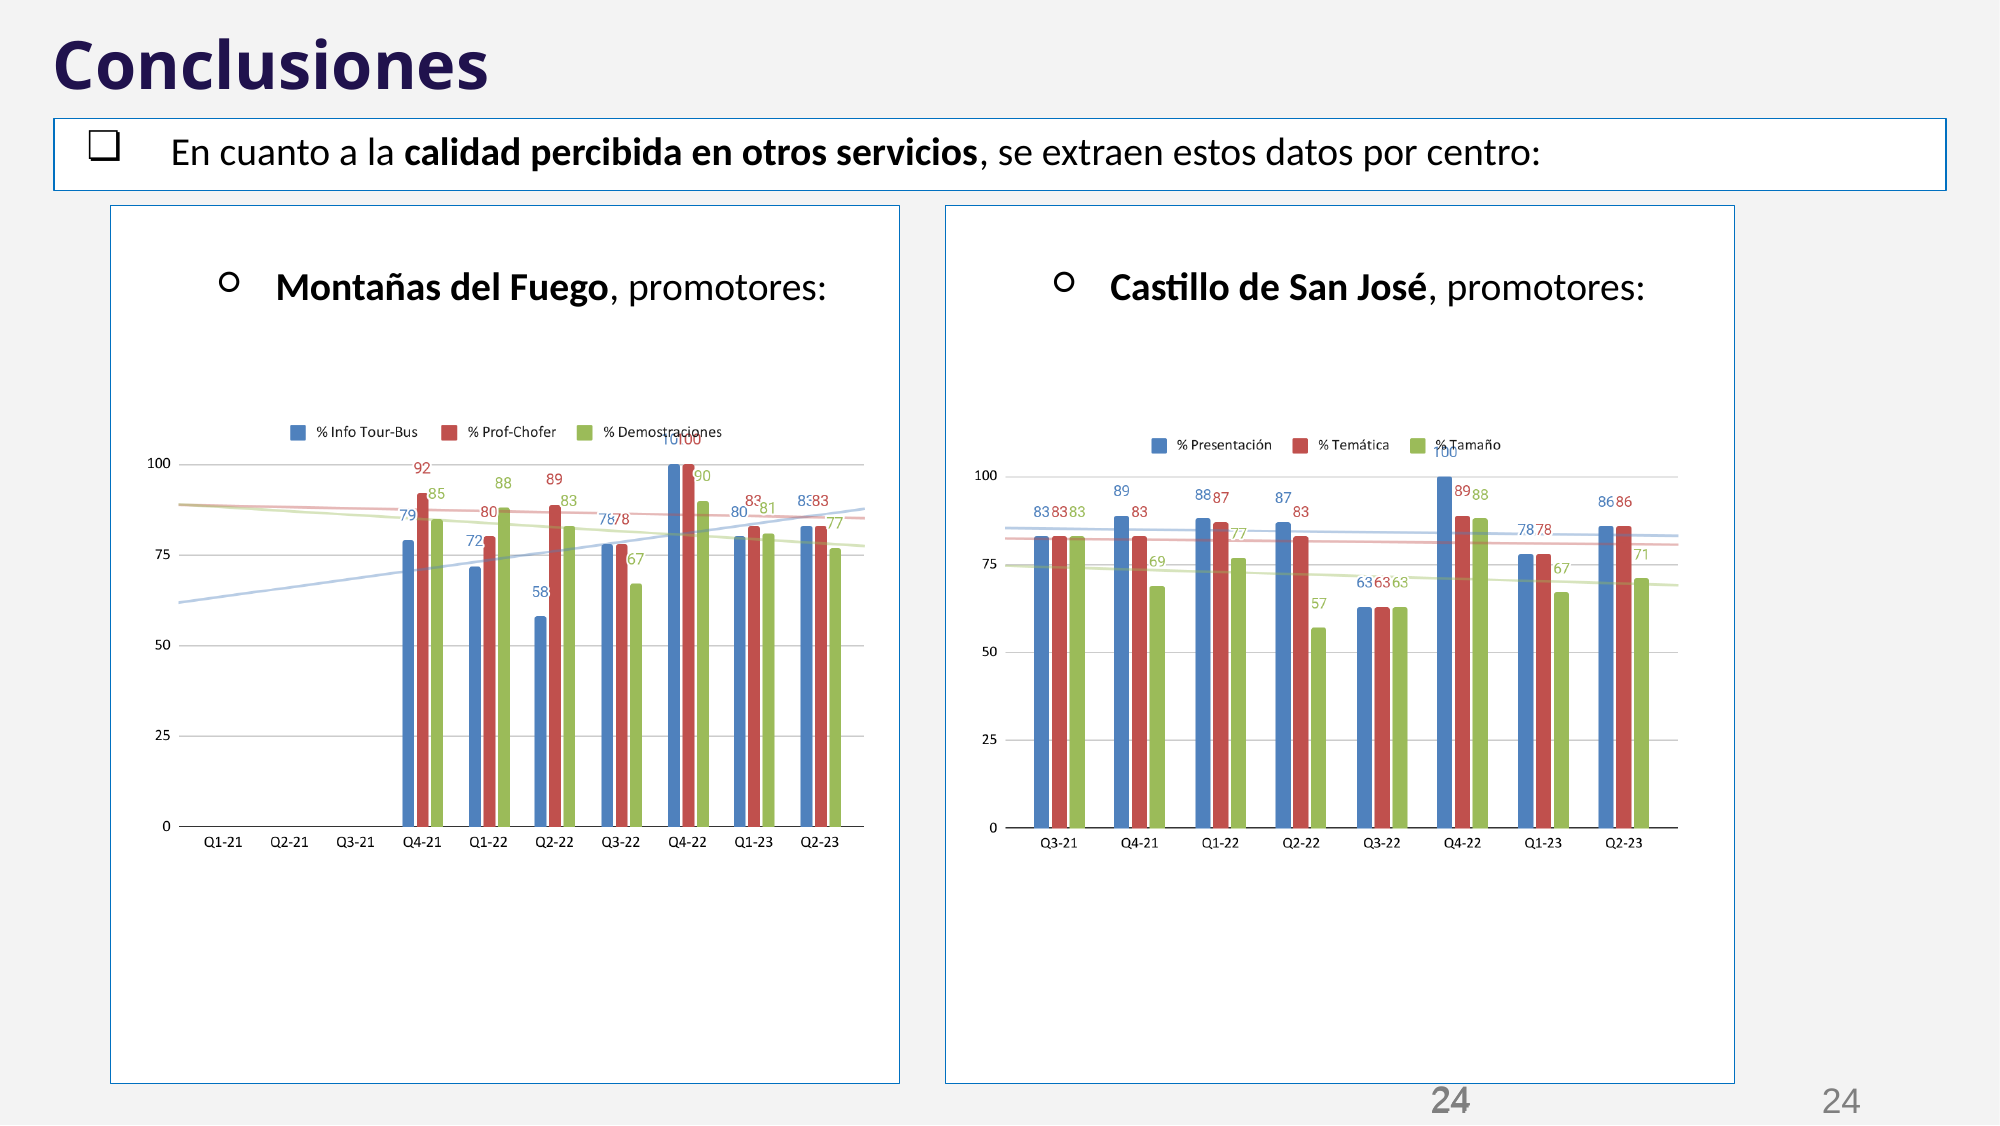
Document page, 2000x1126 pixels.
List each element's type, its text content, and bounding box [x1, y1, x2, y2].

picture [123, 401, 888, 874]
text_box Conclusiones [52, 0, 1945, 126]
text_box Montañas del Fuego, promotores: [110, 205, 900, 1084]
text_box En cuanto a la calidad percibida en otros servicios, se extraen estos datos por centro: [53, 118, 1947, 191]
picture [951, 415, 1701, 874]
text_box <number> [1412, 1069, 1880, 1126]
text_box Castillo de San José, promotores: [945, 205, 1735, 1084]
